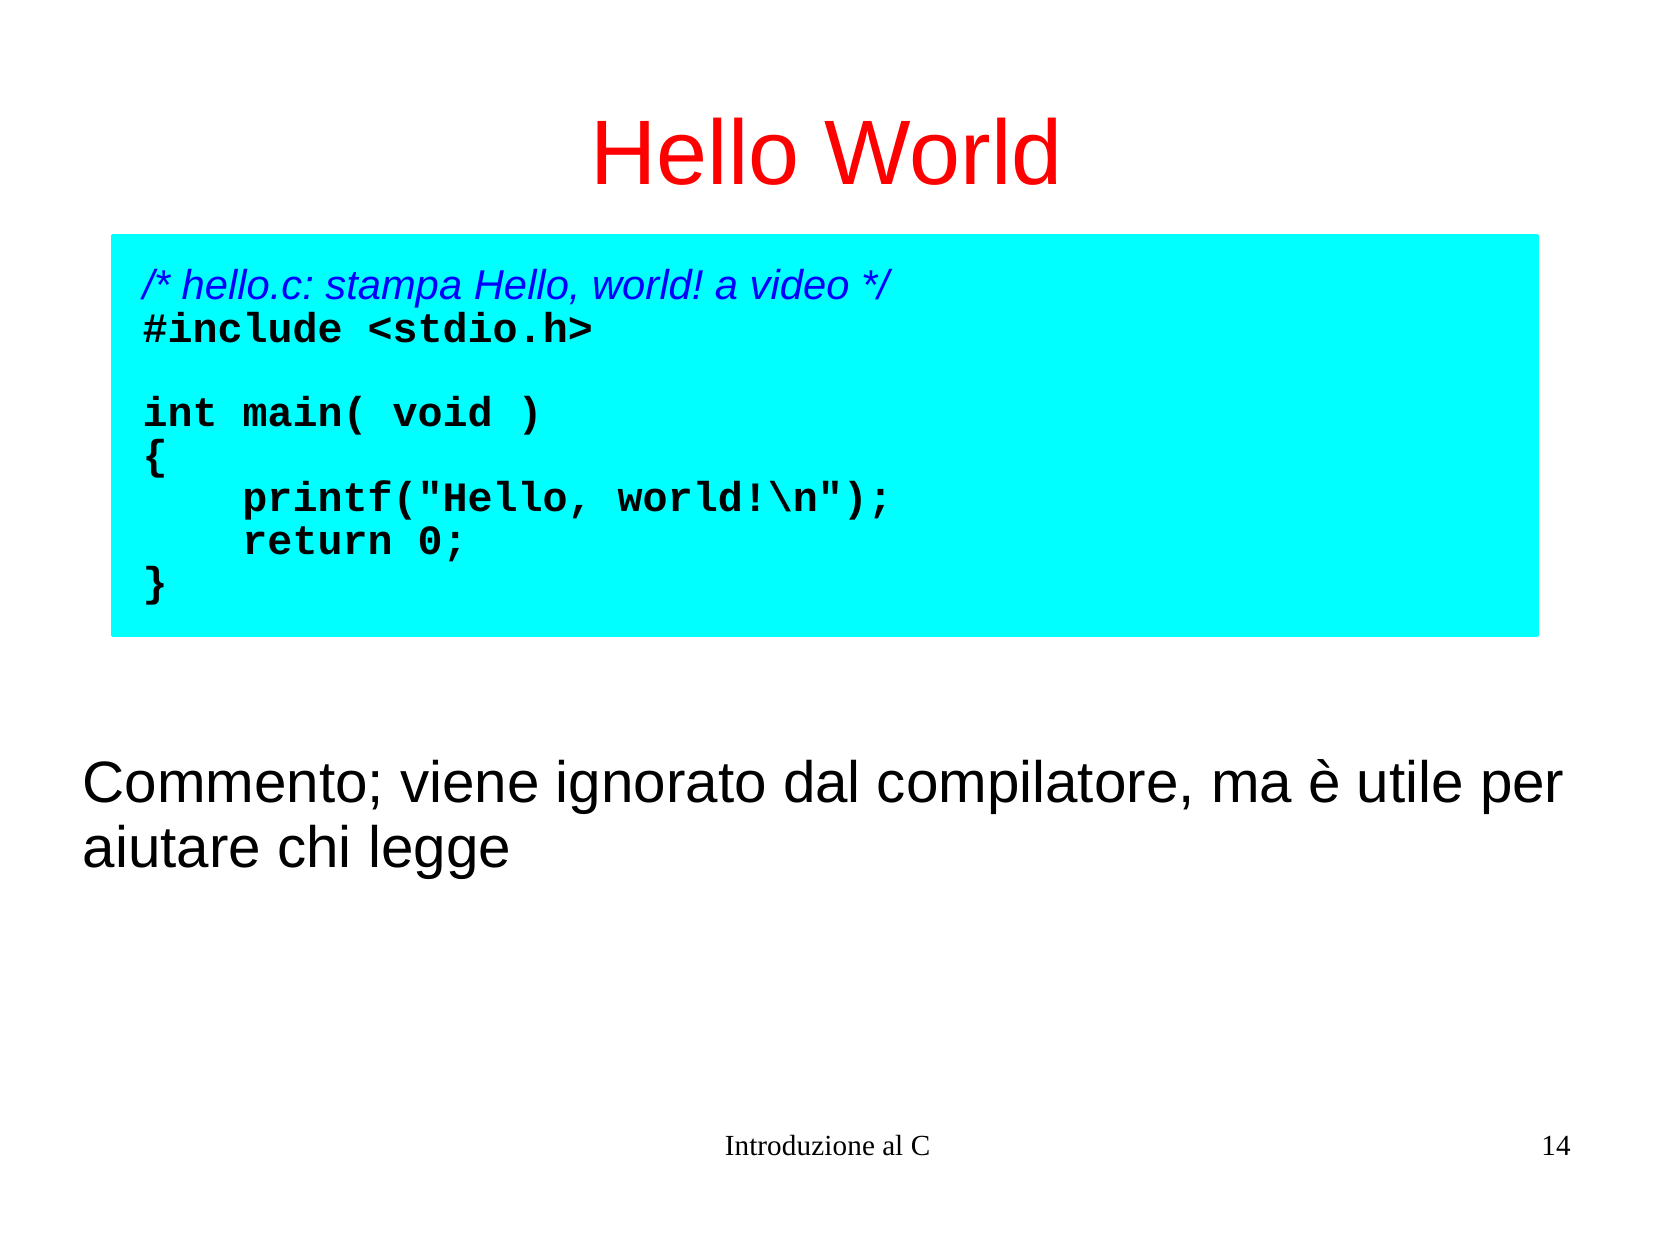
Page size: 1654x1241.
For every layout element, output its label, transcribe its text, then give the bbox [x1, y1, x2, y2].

list Commento; viene ignorato dal compilatore, ma è utile per aiutare chi legge [82, 750, 1571, 1109]
title Hello World [82, 49, 1571, 257]
text_box /* hello.c: stampa Hello, world! a video */ #include <stdio.h> int main( void ) { printf("Hello, world!\n"); return 0; } [112, 235, 1538, 636]
